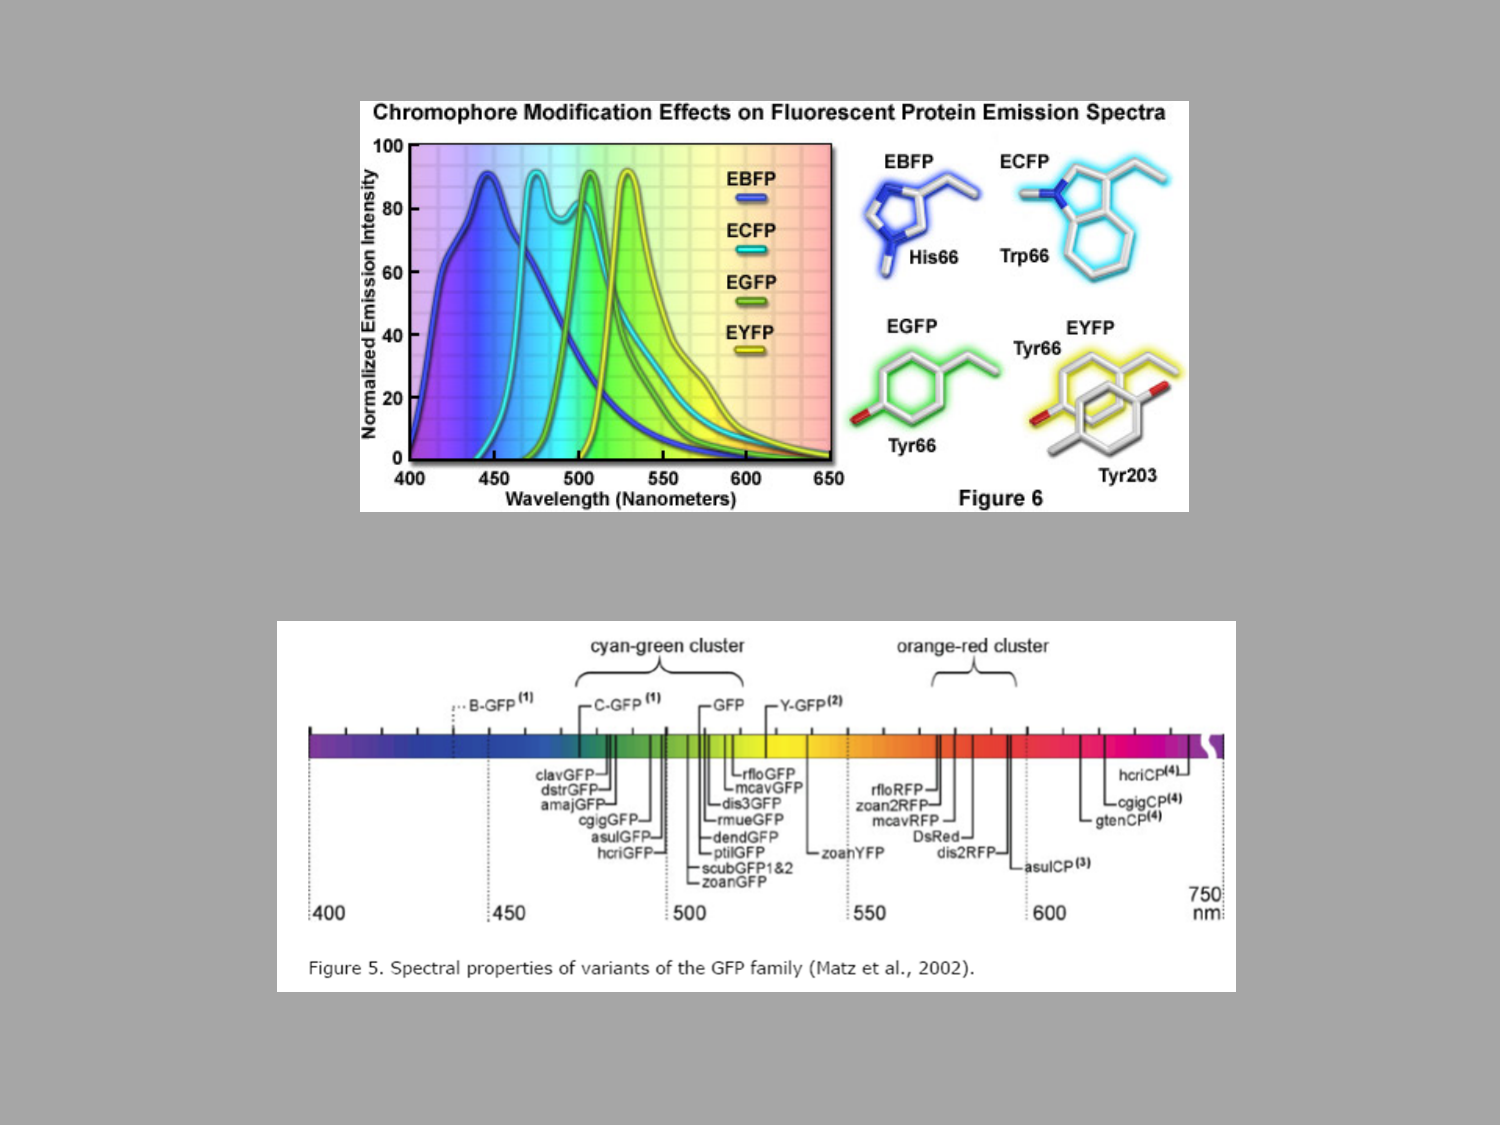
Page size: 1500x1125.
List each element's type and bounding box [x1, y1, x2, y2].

picture [277, 621, 1236, 992]
picture [360, 101, 1189, 512]
